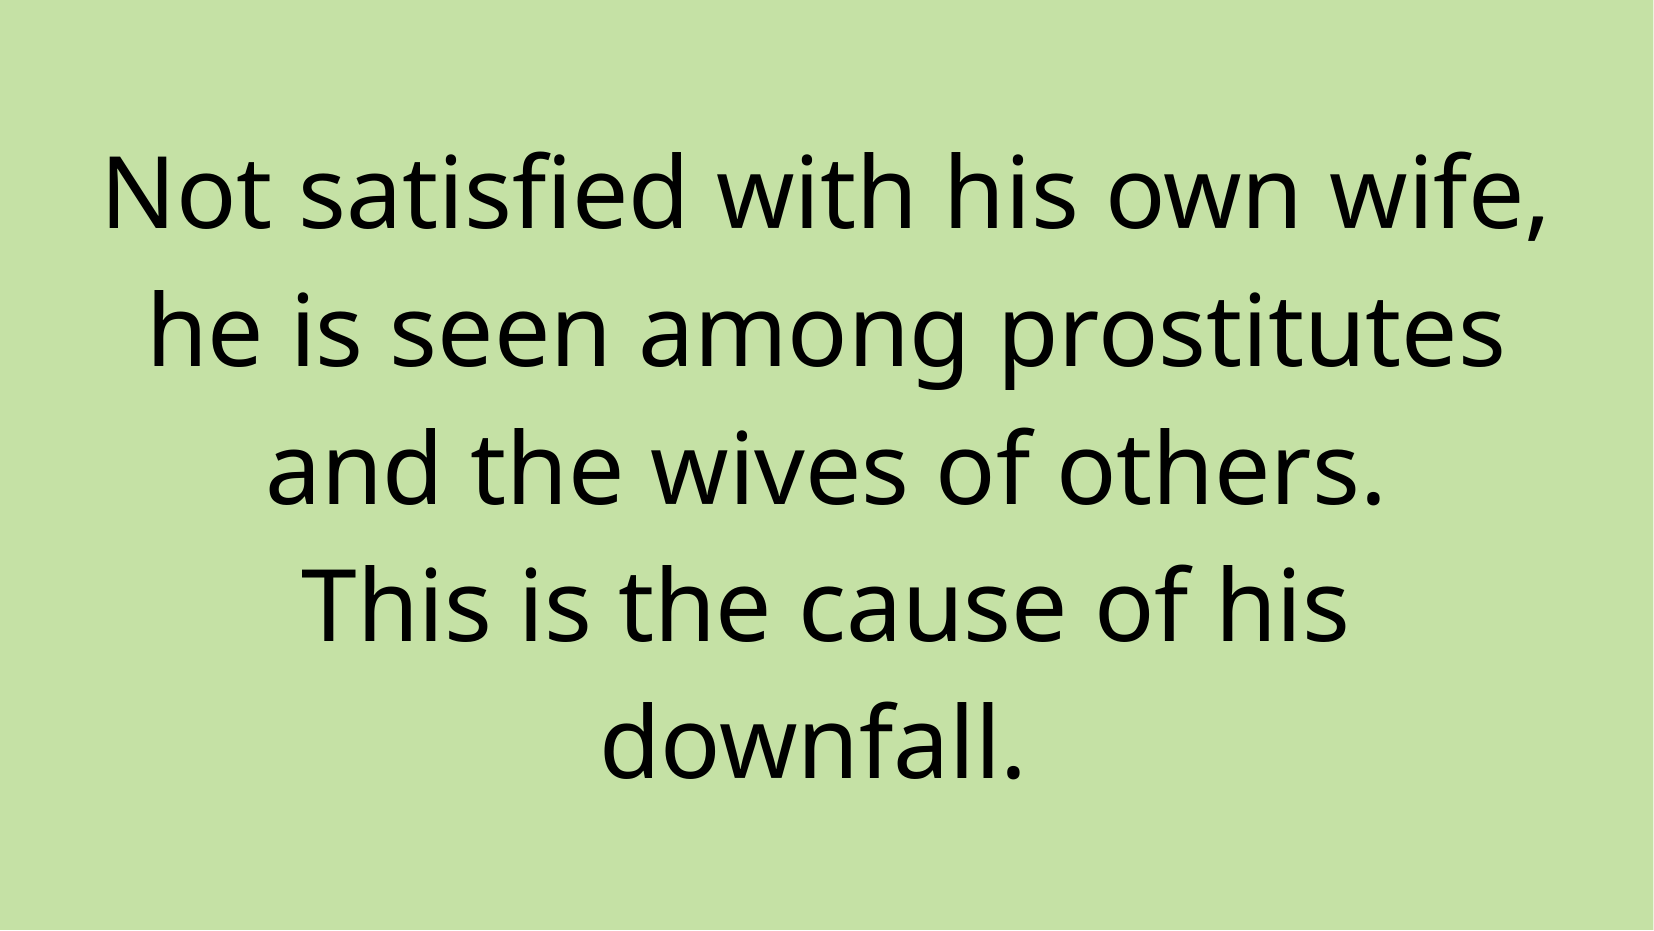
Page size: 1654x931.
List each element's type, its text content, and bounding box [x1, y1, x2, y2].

subtitle Not satisfied with his own wife, he is seen among prostitutes and the wives of others. This is the cause of his downfall. [82, 0, 1571, 931]
